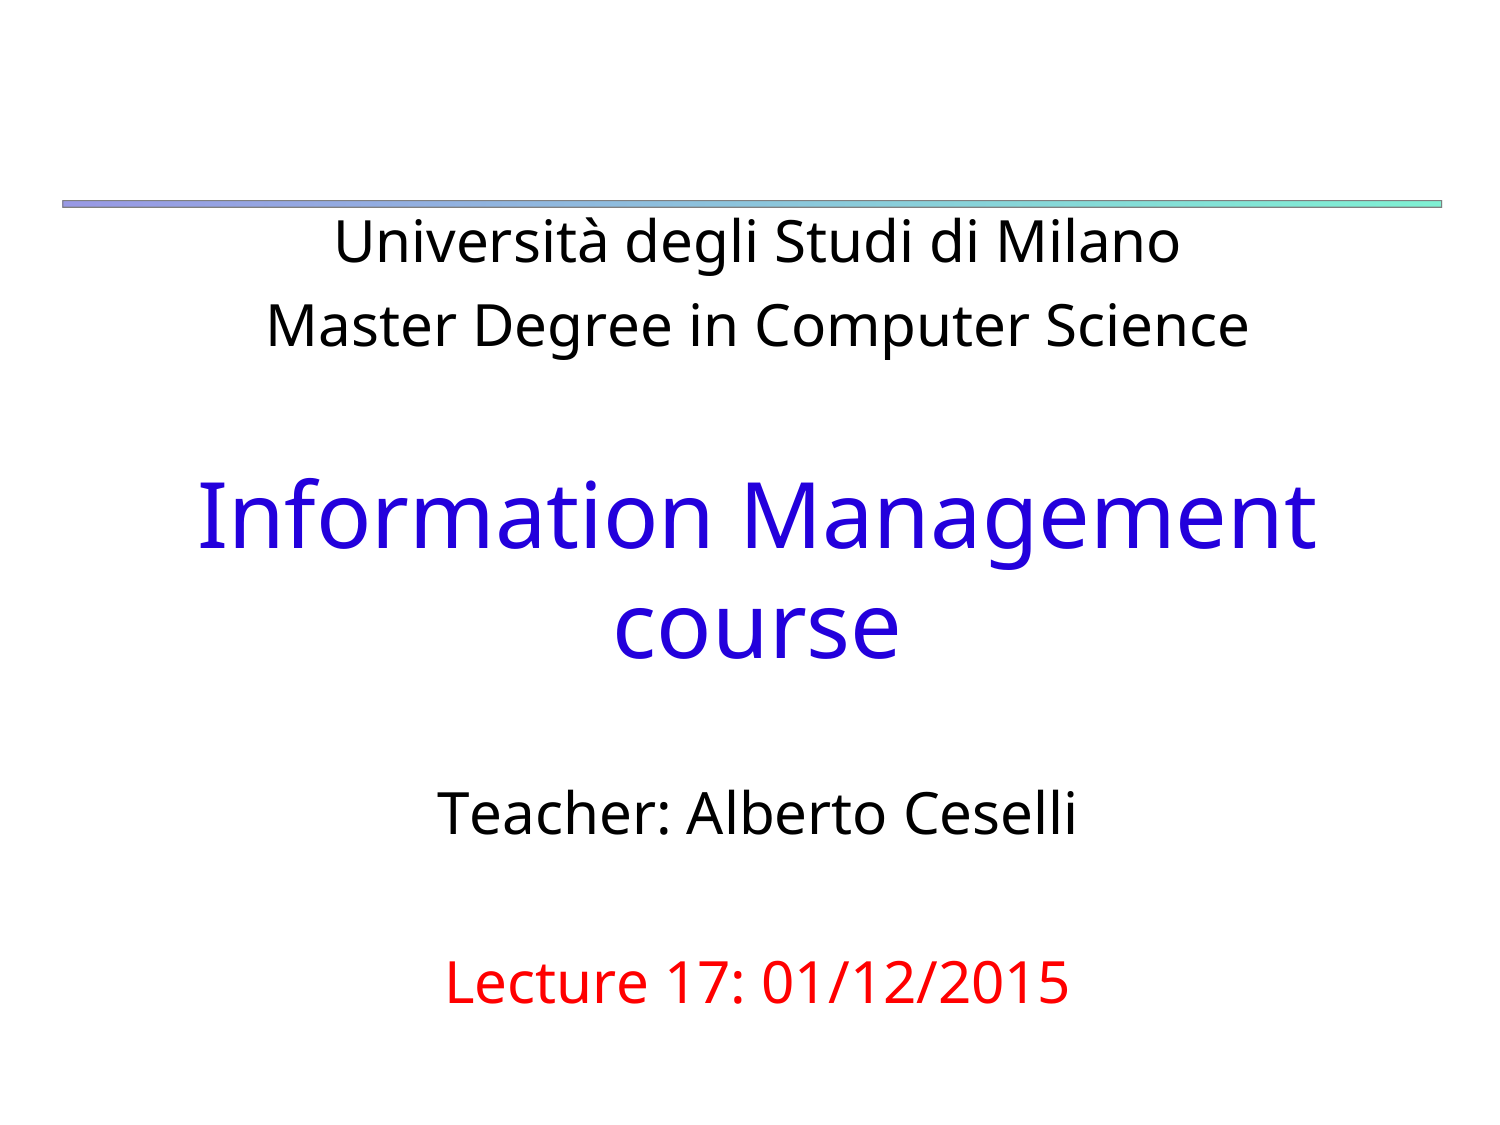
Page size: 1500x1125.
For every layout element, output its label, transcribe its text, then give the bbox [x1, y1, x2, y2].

subtitle Università degli Studi di Milano Master Degree in Computer Science Information Management course Teacher: Alberto Ceselli Lecture 17: 01/12/2015 [124, 55, 1391, 1125]
